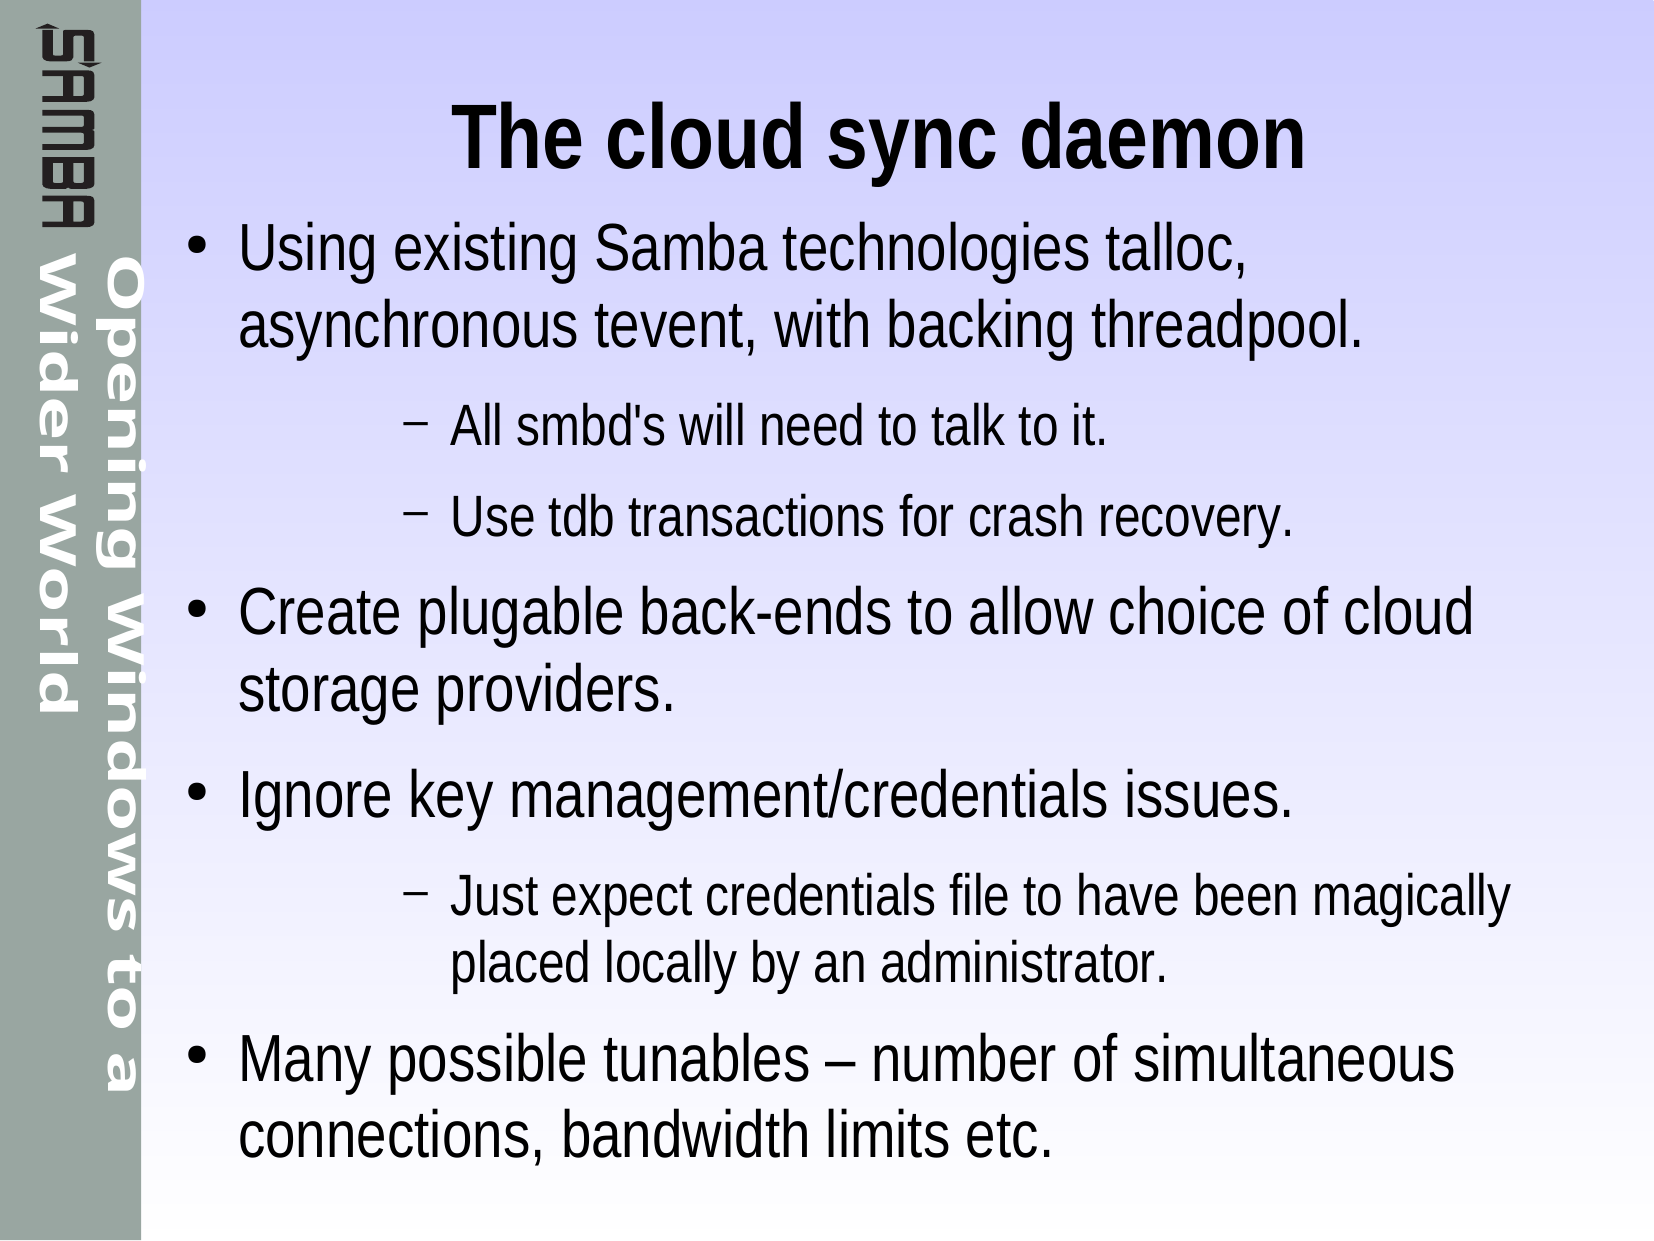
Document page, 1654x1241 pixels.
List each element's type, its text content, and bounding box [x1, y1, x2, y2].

title The cloud sync daemon [173, 31, 1586, 239]
list Using existing Samba technologies talloc, asynchronous tevent, with backing threadpool. All smbd's will need to talk to it. Use tdb transactions for crash recovery. Create plugable back-ends to allow choice of cloud storage providers. Ignore key management/credentials issues. Just expect credentials file to have been magically placed locally by an administrator. Many possible tunables – number of simultaneous connections, bandwidth limits etc. [167, 208, 1580, 1174]
